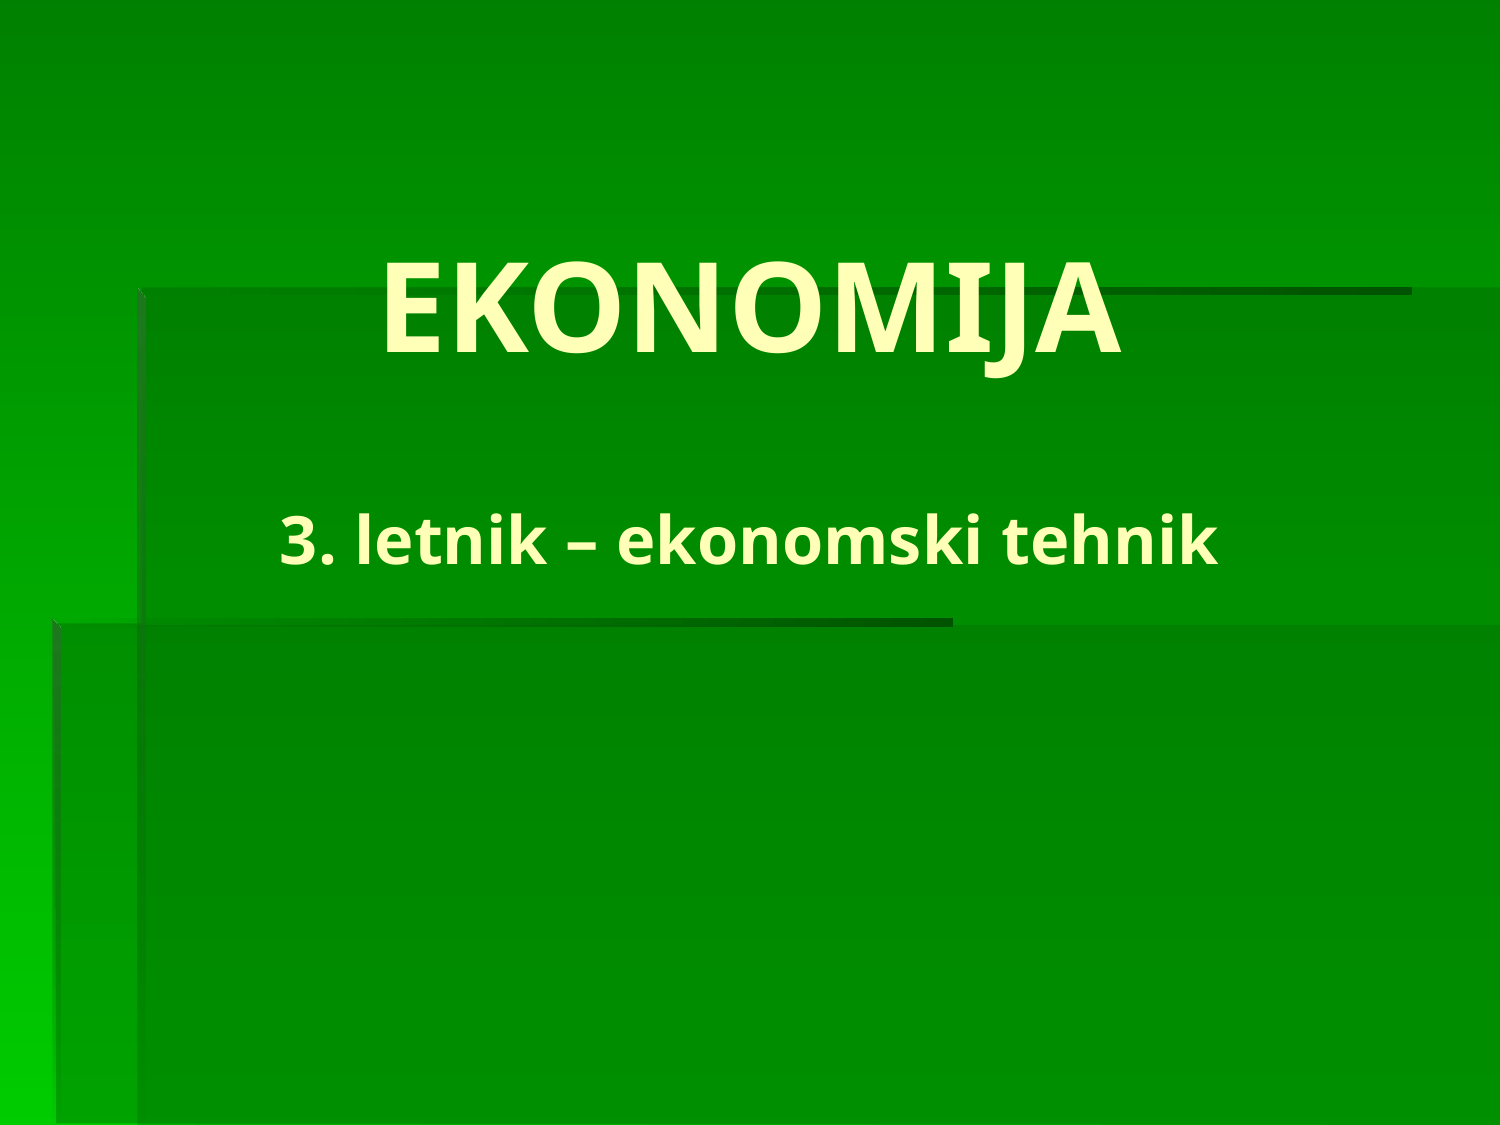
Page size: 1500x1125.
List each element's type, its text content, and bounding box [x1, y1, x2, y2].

title EKONOMIJA 3. letnik – ekonomski tehnik [112, 220, 1388, 505]
